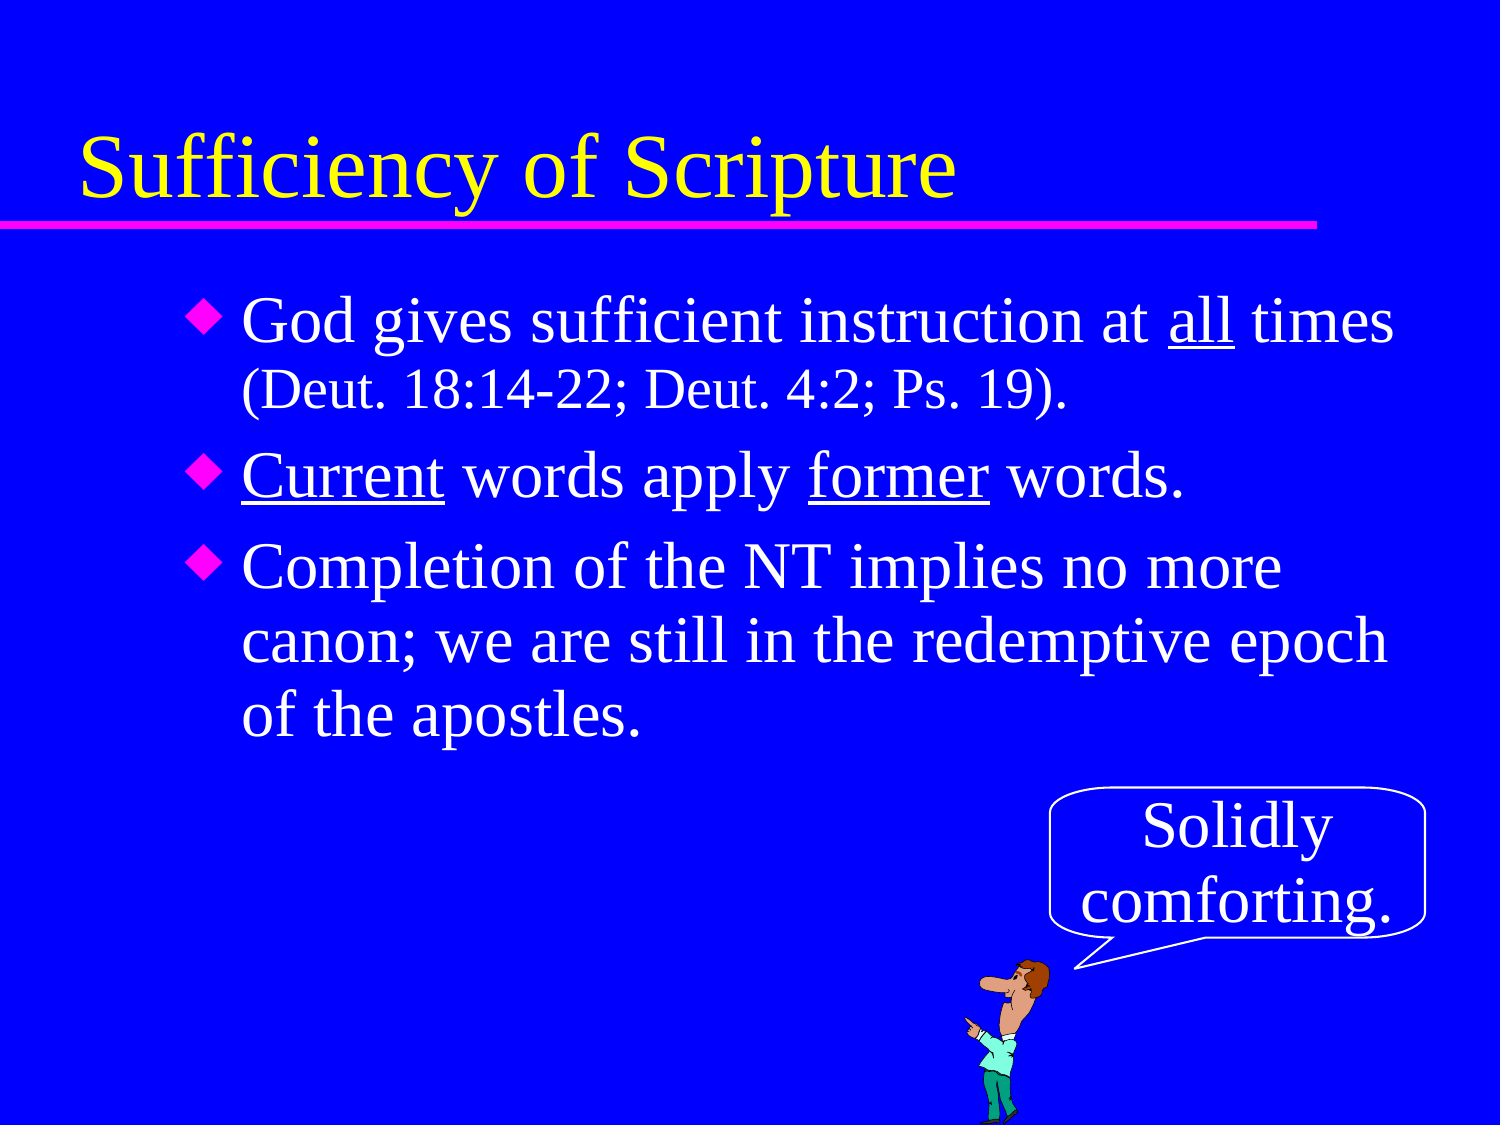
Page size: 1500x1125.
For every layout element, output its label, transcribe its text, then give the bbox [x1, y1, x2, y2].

title Sufficiency of Scripture [62, 43, 1338, 225]
list God gives sufficient instruction at all times (Deut. 18:14-22; Deut. 4:2; Ps. 19). Current words apply former words. Completion of the NT implies no more canon; we are still in the redemptive epoch of the apostles. [169, 275, 1438, 951]
text_box Solidly comforting. [1049, 787, 1426, 969]
chart [964, 959, 1051, 1125]
